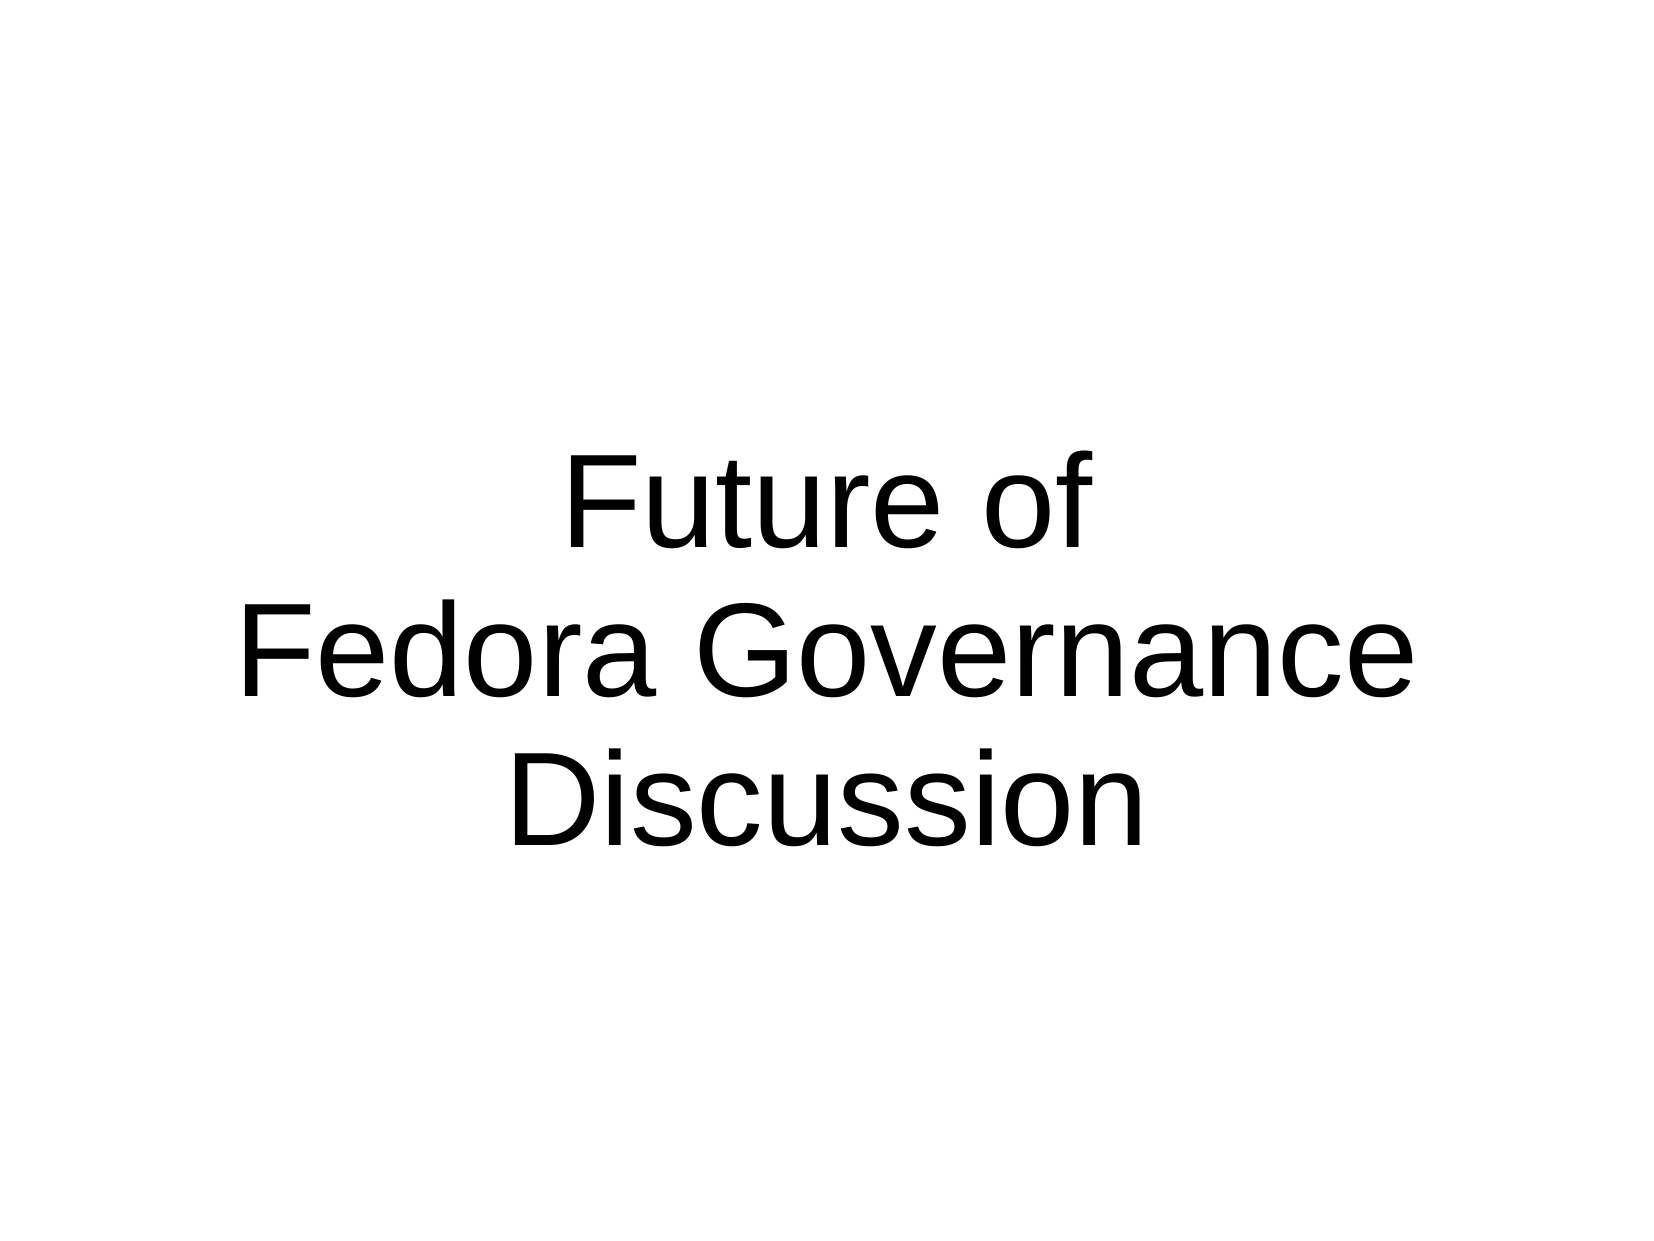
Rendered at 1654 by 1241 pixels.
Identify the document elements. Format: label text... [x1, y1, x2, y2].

subtitle Future of Fedora Governance Discussion [82, 290, 1571, 1010]
